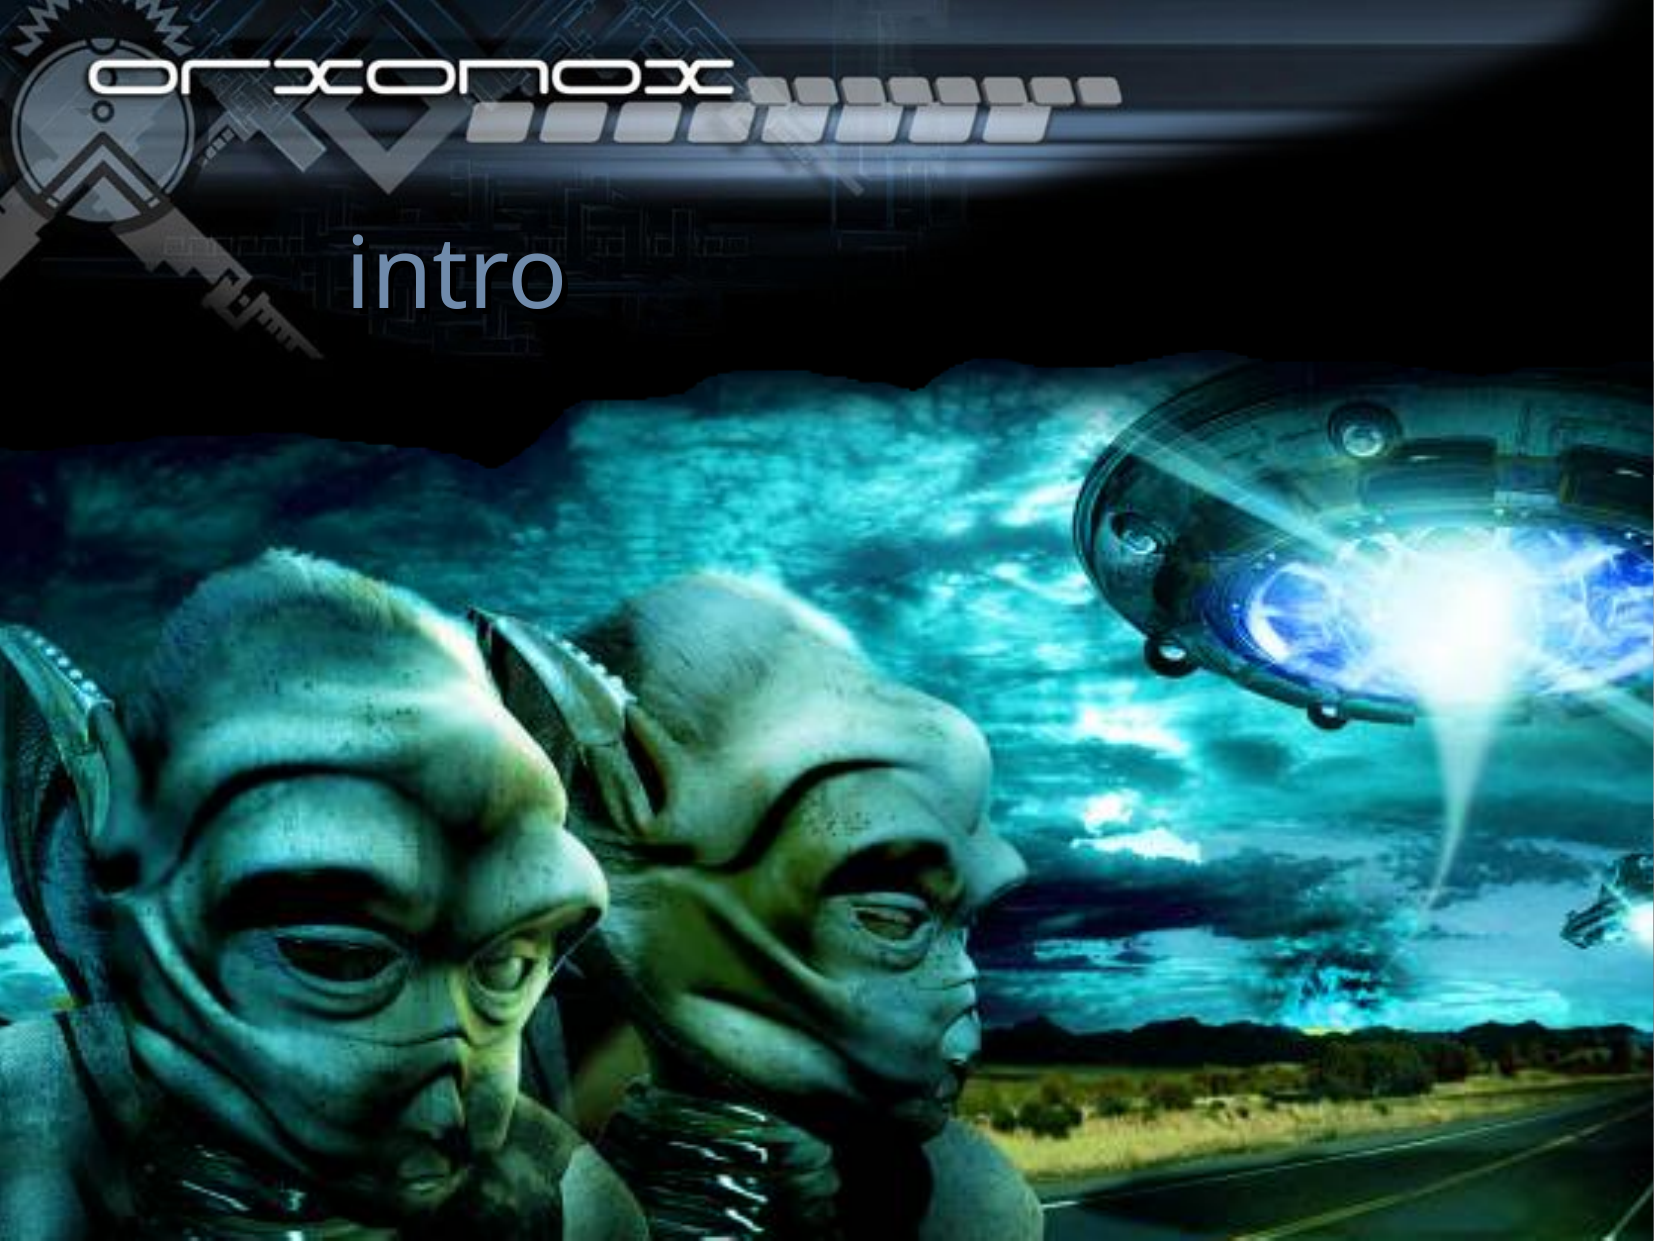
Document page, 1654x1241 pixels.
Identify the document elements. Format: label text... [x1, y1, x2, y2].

picture [0, 0, 1654, 1241]
text_box intro [330, 194, 1306, 250]
